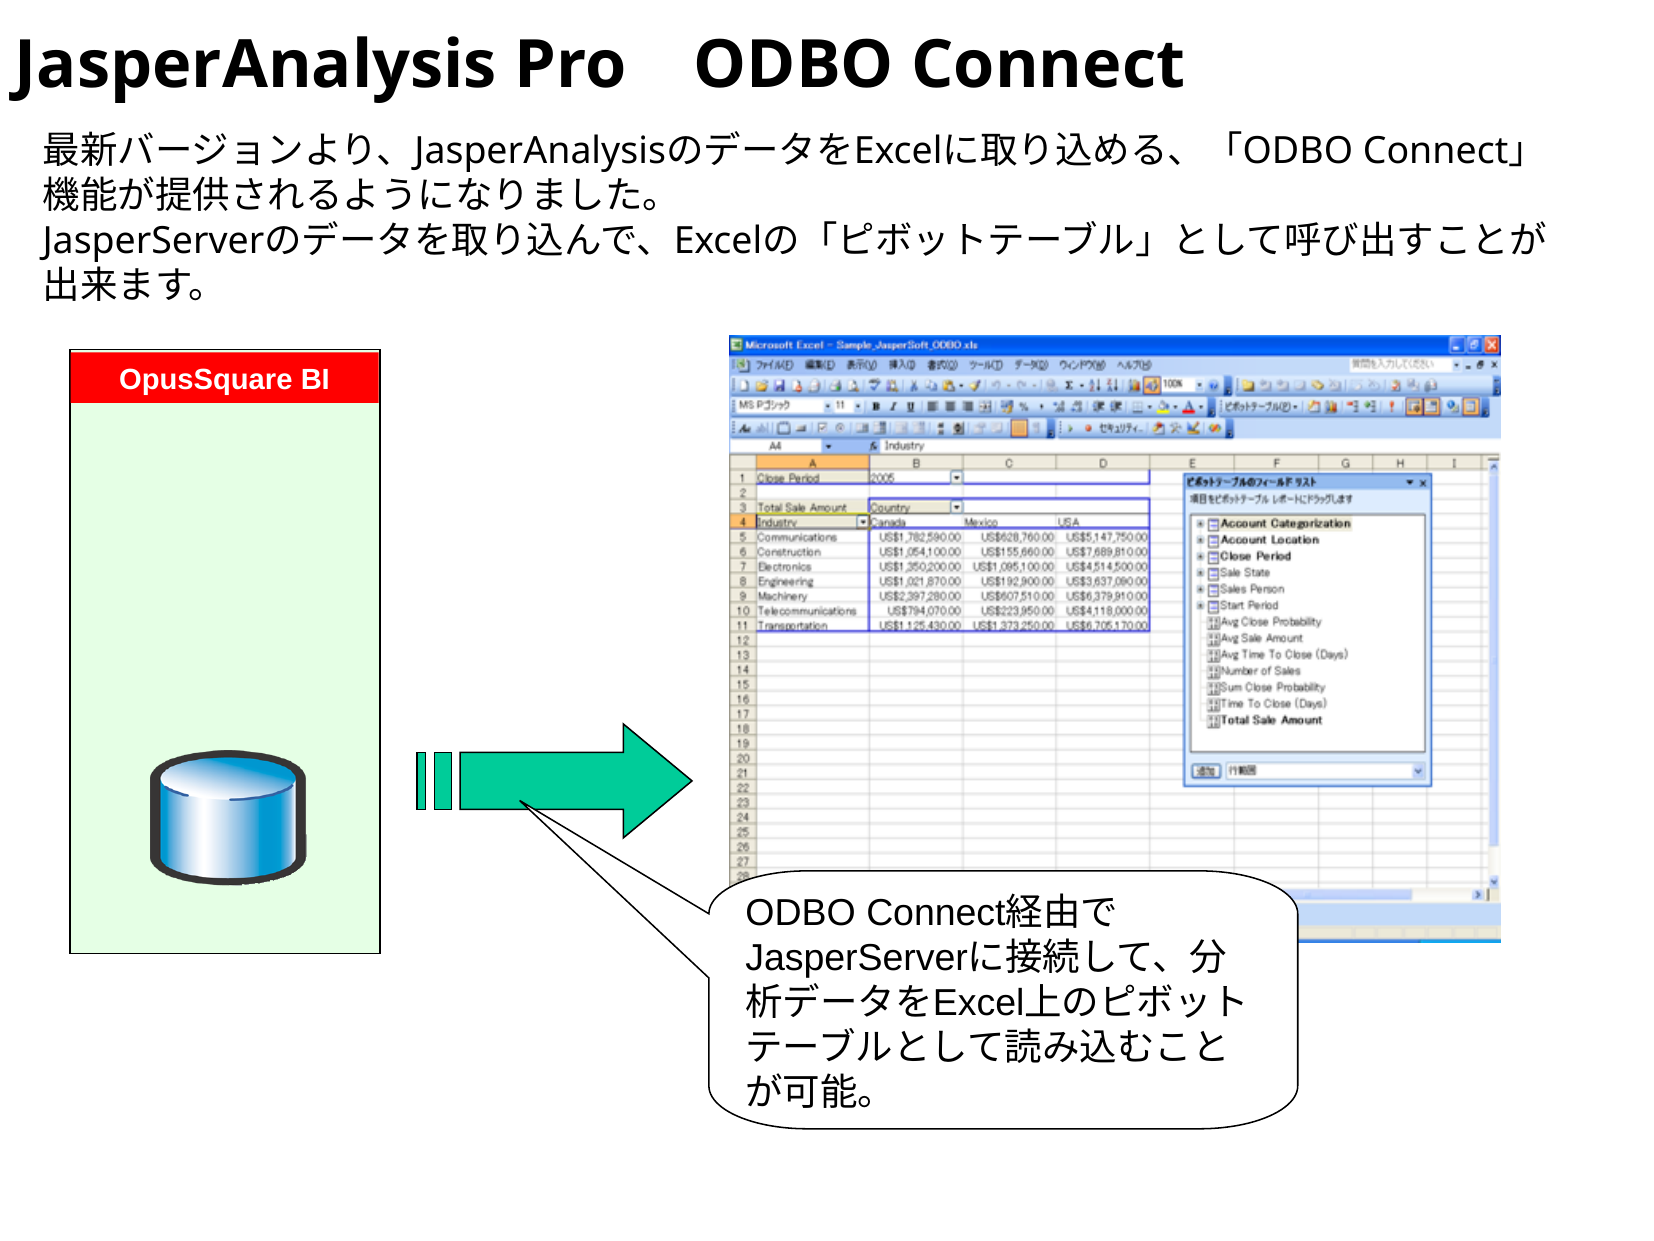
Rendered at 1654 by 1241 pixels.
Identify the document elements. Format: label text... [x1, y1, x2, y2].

picture [150, 750, 307, 886]
text_box 最新バージョンより、JasperAnalysisのデータをExcelに取り込める、「ODBO Connect」機能が提供されるようになりました。 JasperServerのデータを取り込んで、Excelの「ピボットテーブル」として呼び出すことが出来ます。 [27, 118, 1563, 315]
picture [729, 335, 1501, 943]
text_box JasperAnalysis Pro ODBO Connect [0, 0, 1406, 122]
text_box OpusSquare BI [70, 352, 379, 403]
text_box [69, 349, 380, 954]
text_box ODBO Connect経由でJasperServerに接続して、分析データをExcel上のピボットテーブルとして読み込むことが可能。 [519, 800, 1298, 1129]
